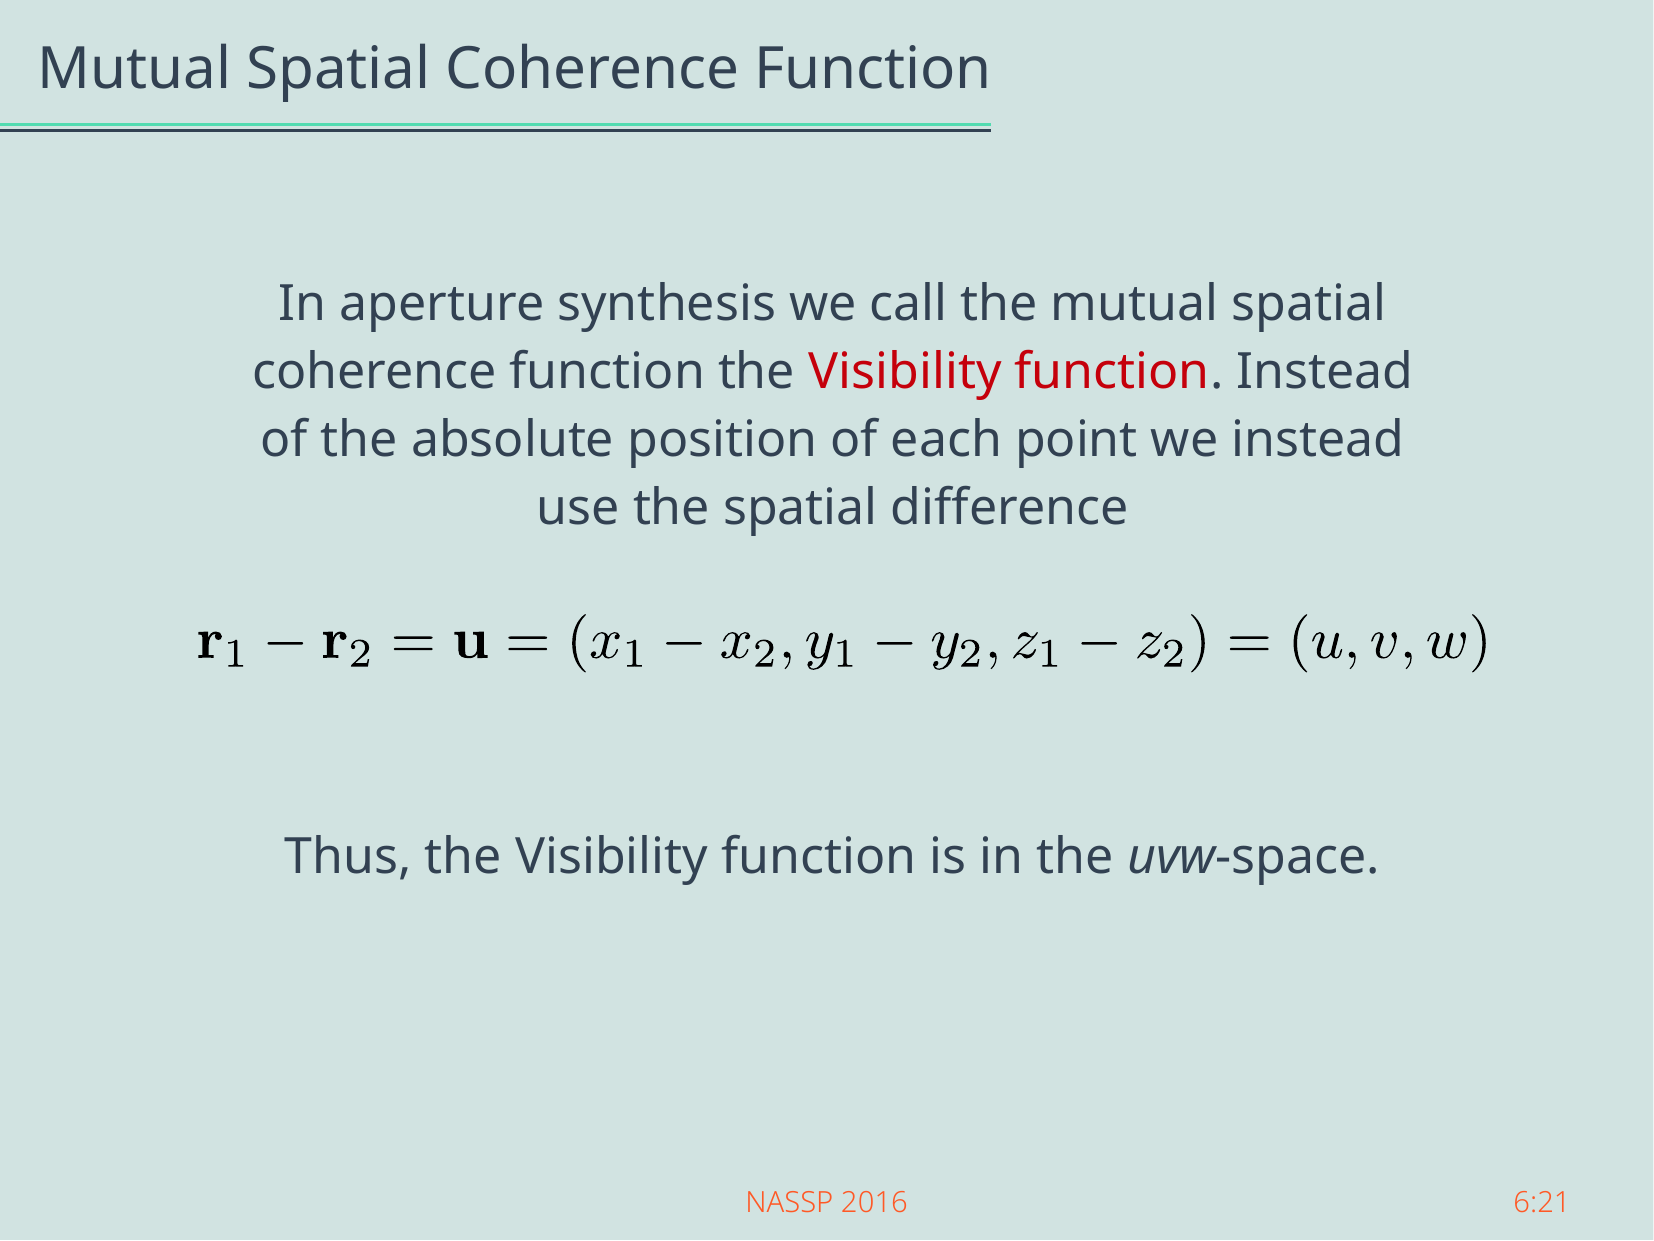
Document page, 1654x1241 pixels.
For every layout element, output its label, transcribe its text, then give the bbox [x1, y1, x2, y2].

text_box Thus, the Visibility function is in the uvw-space. [171, 812, 1495, 898]
text_box [196, 614, 1492, 673]
text_box In aperture synthesis we call the mutual spatial coherence function the Visibility function. Instead of the absolute position of each point we instead use the spatial difference [224, 259, 1442, 515]
text_box Mutual Spatial Coherence Function [22, 18, 1063, 104]
